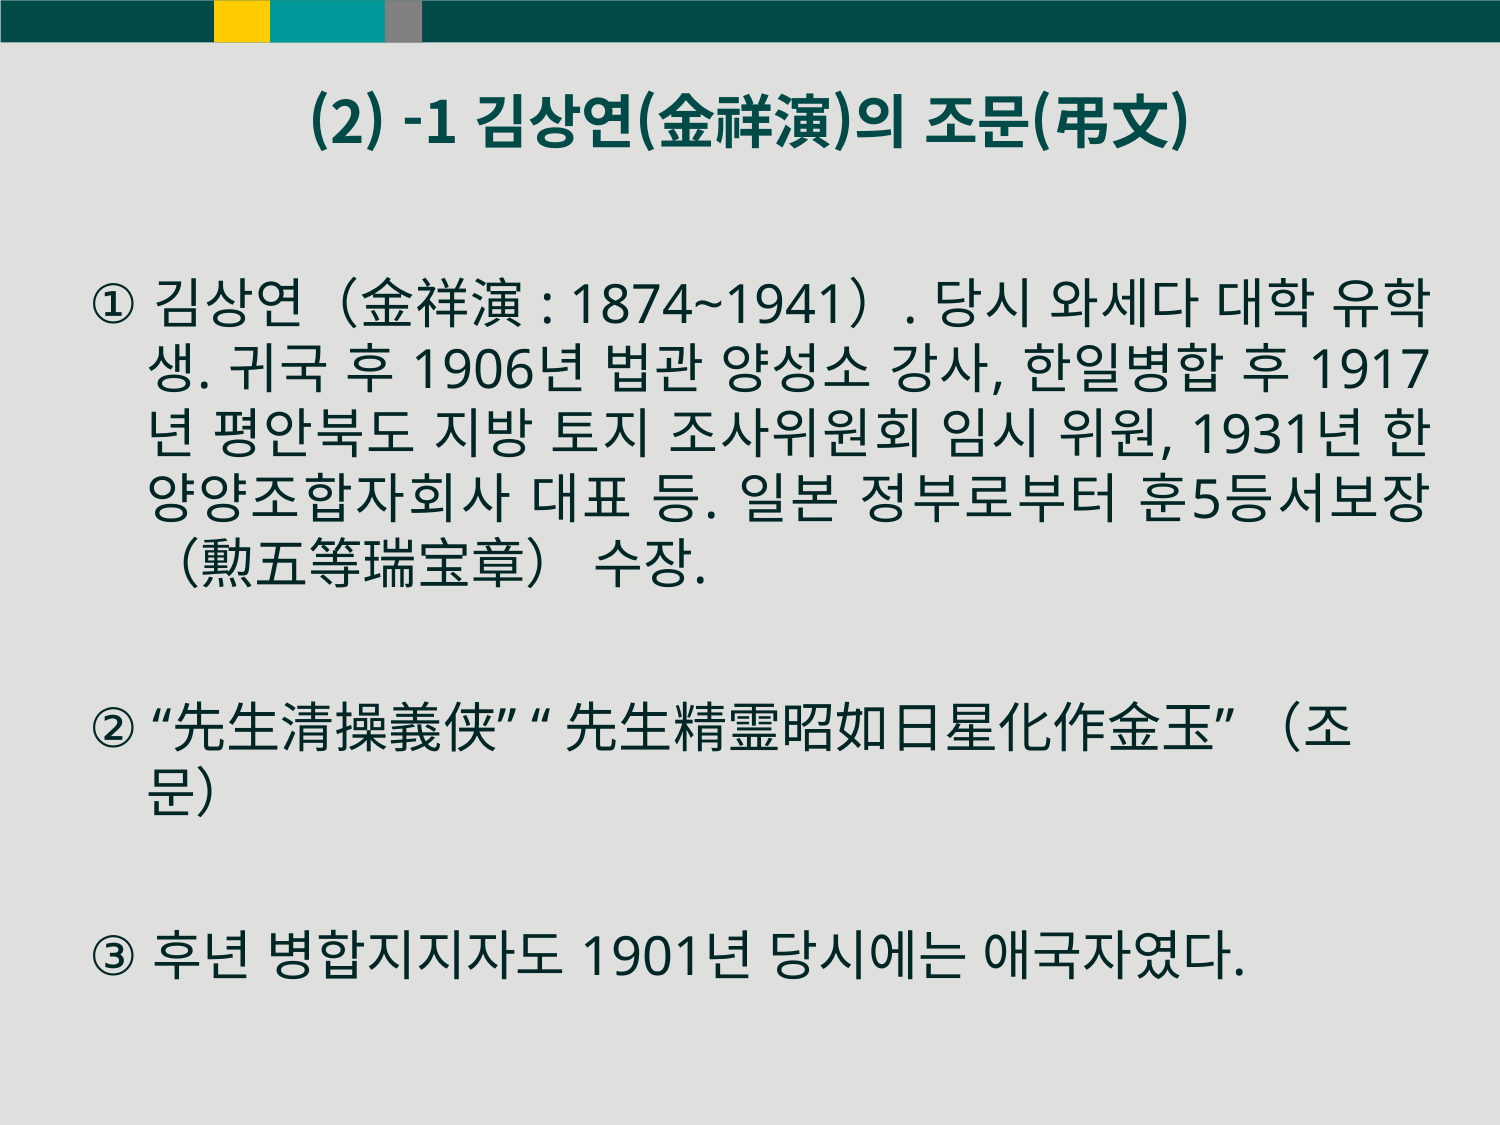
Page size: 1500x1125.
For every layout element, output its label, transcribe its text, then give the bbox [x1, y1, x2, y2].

list ① 김상연（金祥演 : 1874~1941）. 당시 와세다 대학 유학생. 귀국 후 1906년 법관 양성소 강사, 한일병합 후 1917년 평안북도 지방 토지 조사위원회 임시 위원, 1931년 한양양조합자회사 대표 등. 일본 정부로부터 훈5등서보장（勲五等瑞宝章） 수장. ② “先生清操義侠” “ 先生精霊昭如日星化作金玉” （조문） ③ 후년 병합지지자도 1901년 당시에는 애국자였다. [75, 262, 1447, 1028]
title (2) -1 김상연(金祥演)의 조문(弔文) [75, 78, 1425, 233]
